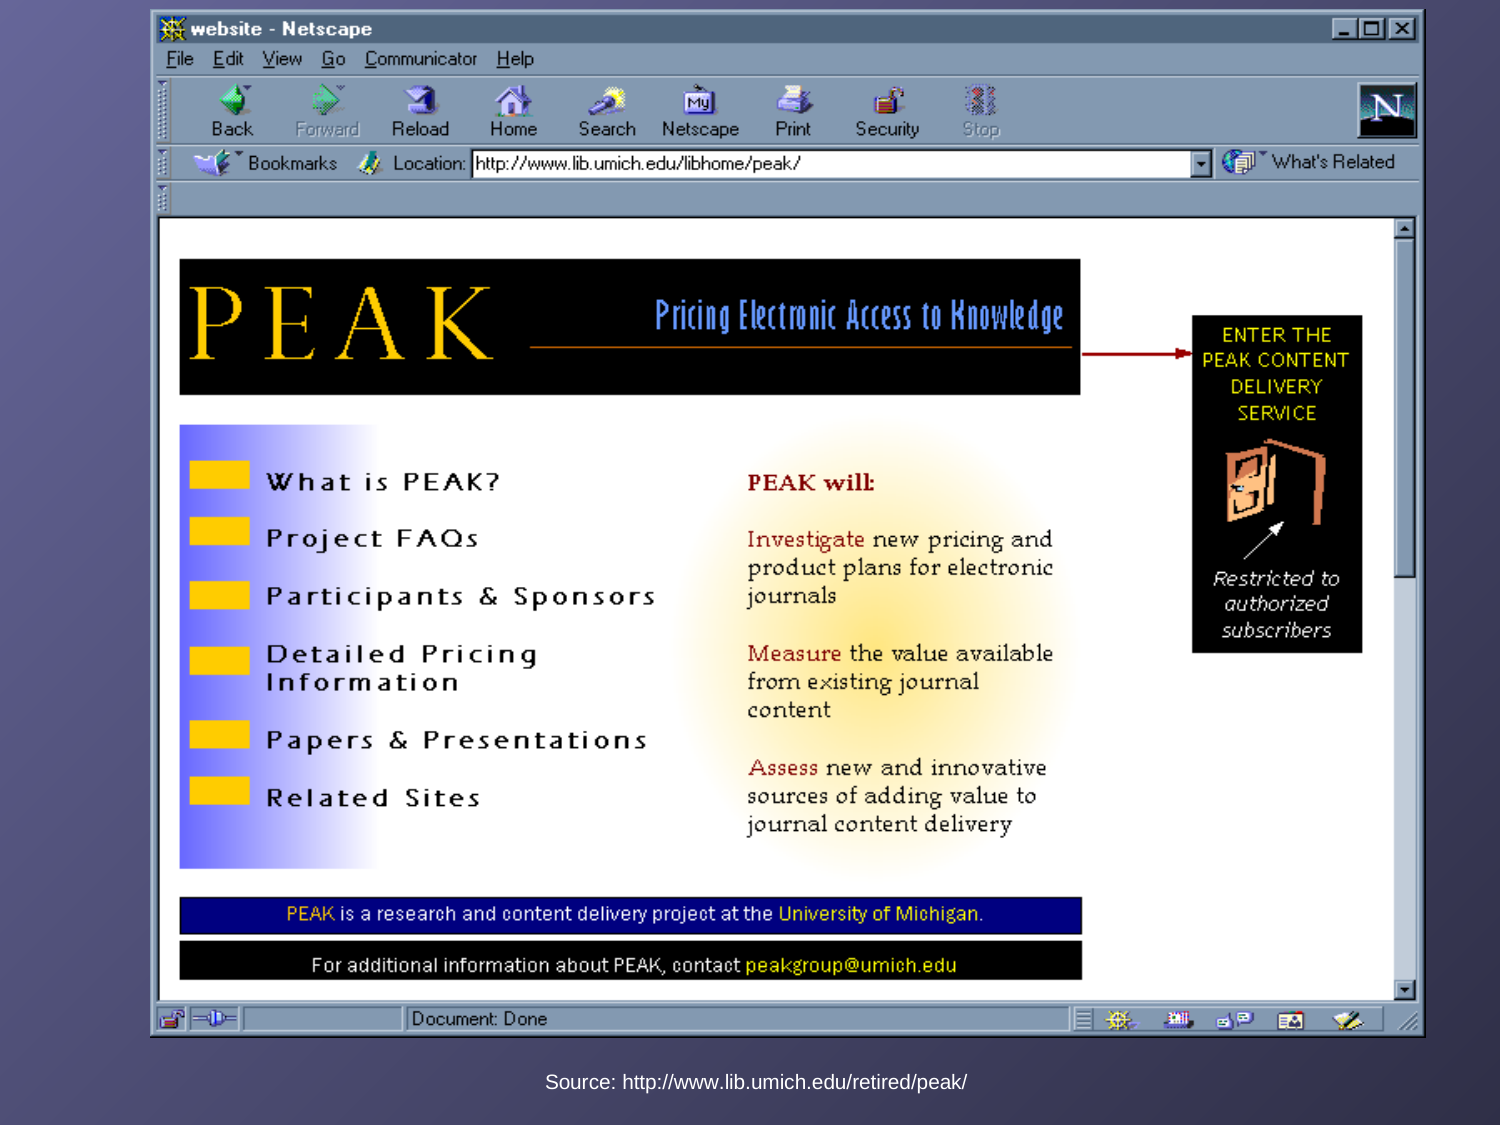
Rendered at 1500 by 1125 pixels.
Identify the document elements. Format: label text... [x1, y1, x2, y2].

text_box Source: http://www.lib.umich.edu/retired/peak/ [237, 1062, 1276, 1102]
picture [150, 9, 1426, 1038]
